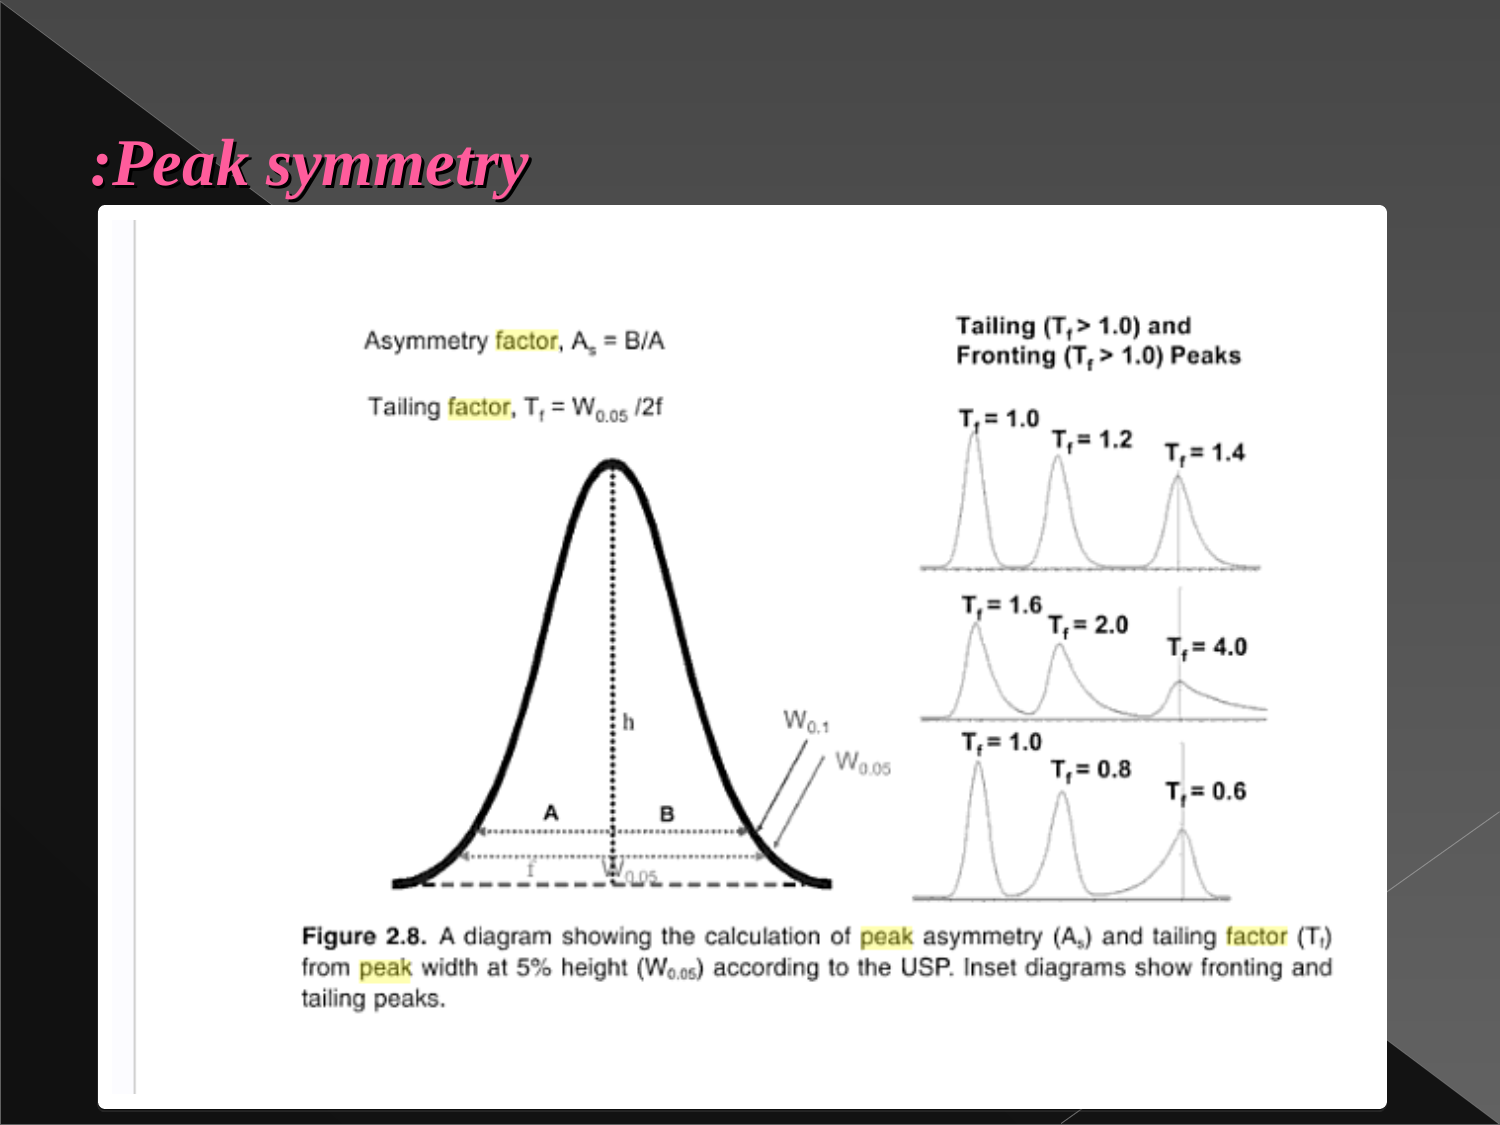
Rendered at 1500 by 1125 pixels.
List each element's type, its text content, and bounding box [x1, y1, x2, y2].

title Peak symmetry: [75, 43, 1426, 274]
picture [112, 219, 1372, 1095]
